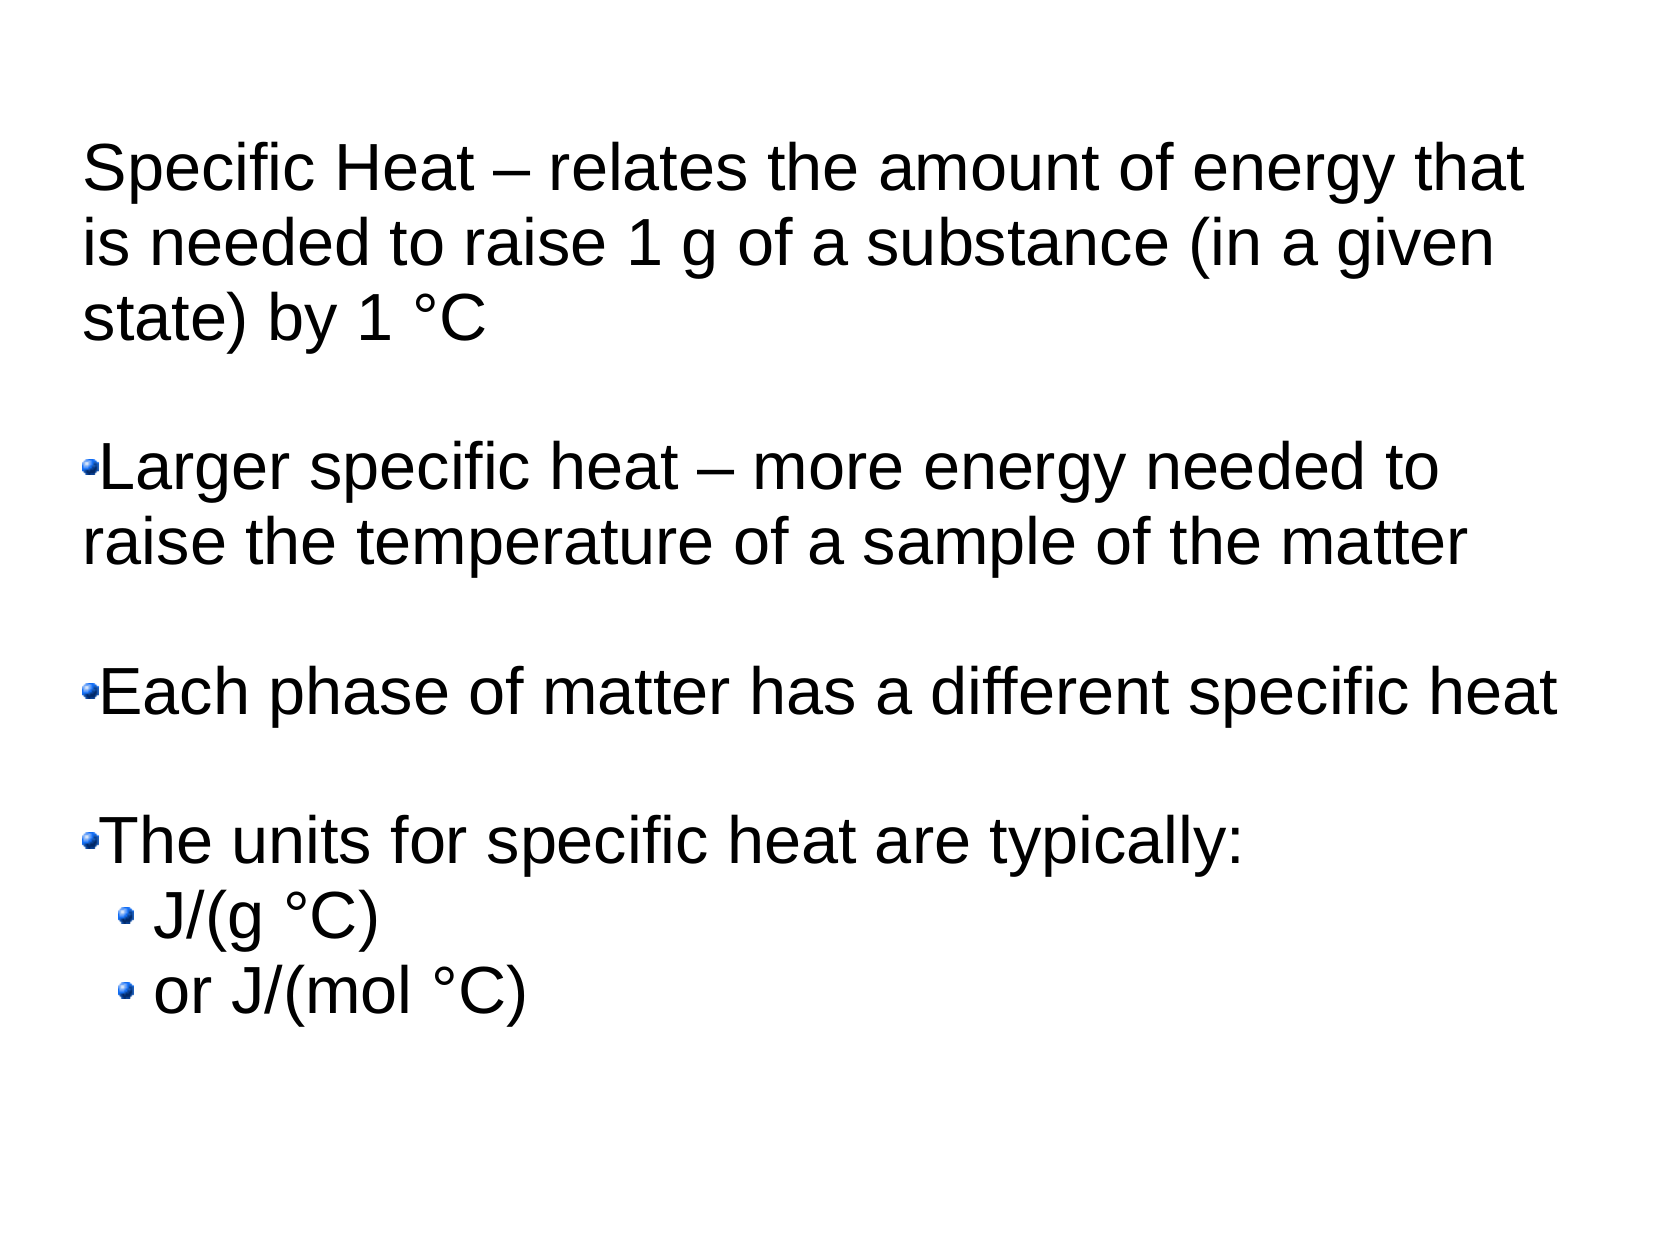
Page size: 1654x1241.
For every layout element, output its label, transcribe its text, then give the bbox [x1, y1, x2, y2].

subtitle Specific Heat – relates the amount of energy that is needed to raise 1 g of a substance (in a given state) by 1 °C Larger specific heat – more energy needed to raise the temperature of a sample of the matter Each phase of matter has a different specific heat The units for specific heat are typically: J/(g °C) or J/(mol °C) [82, 49, 1571, 1109]
